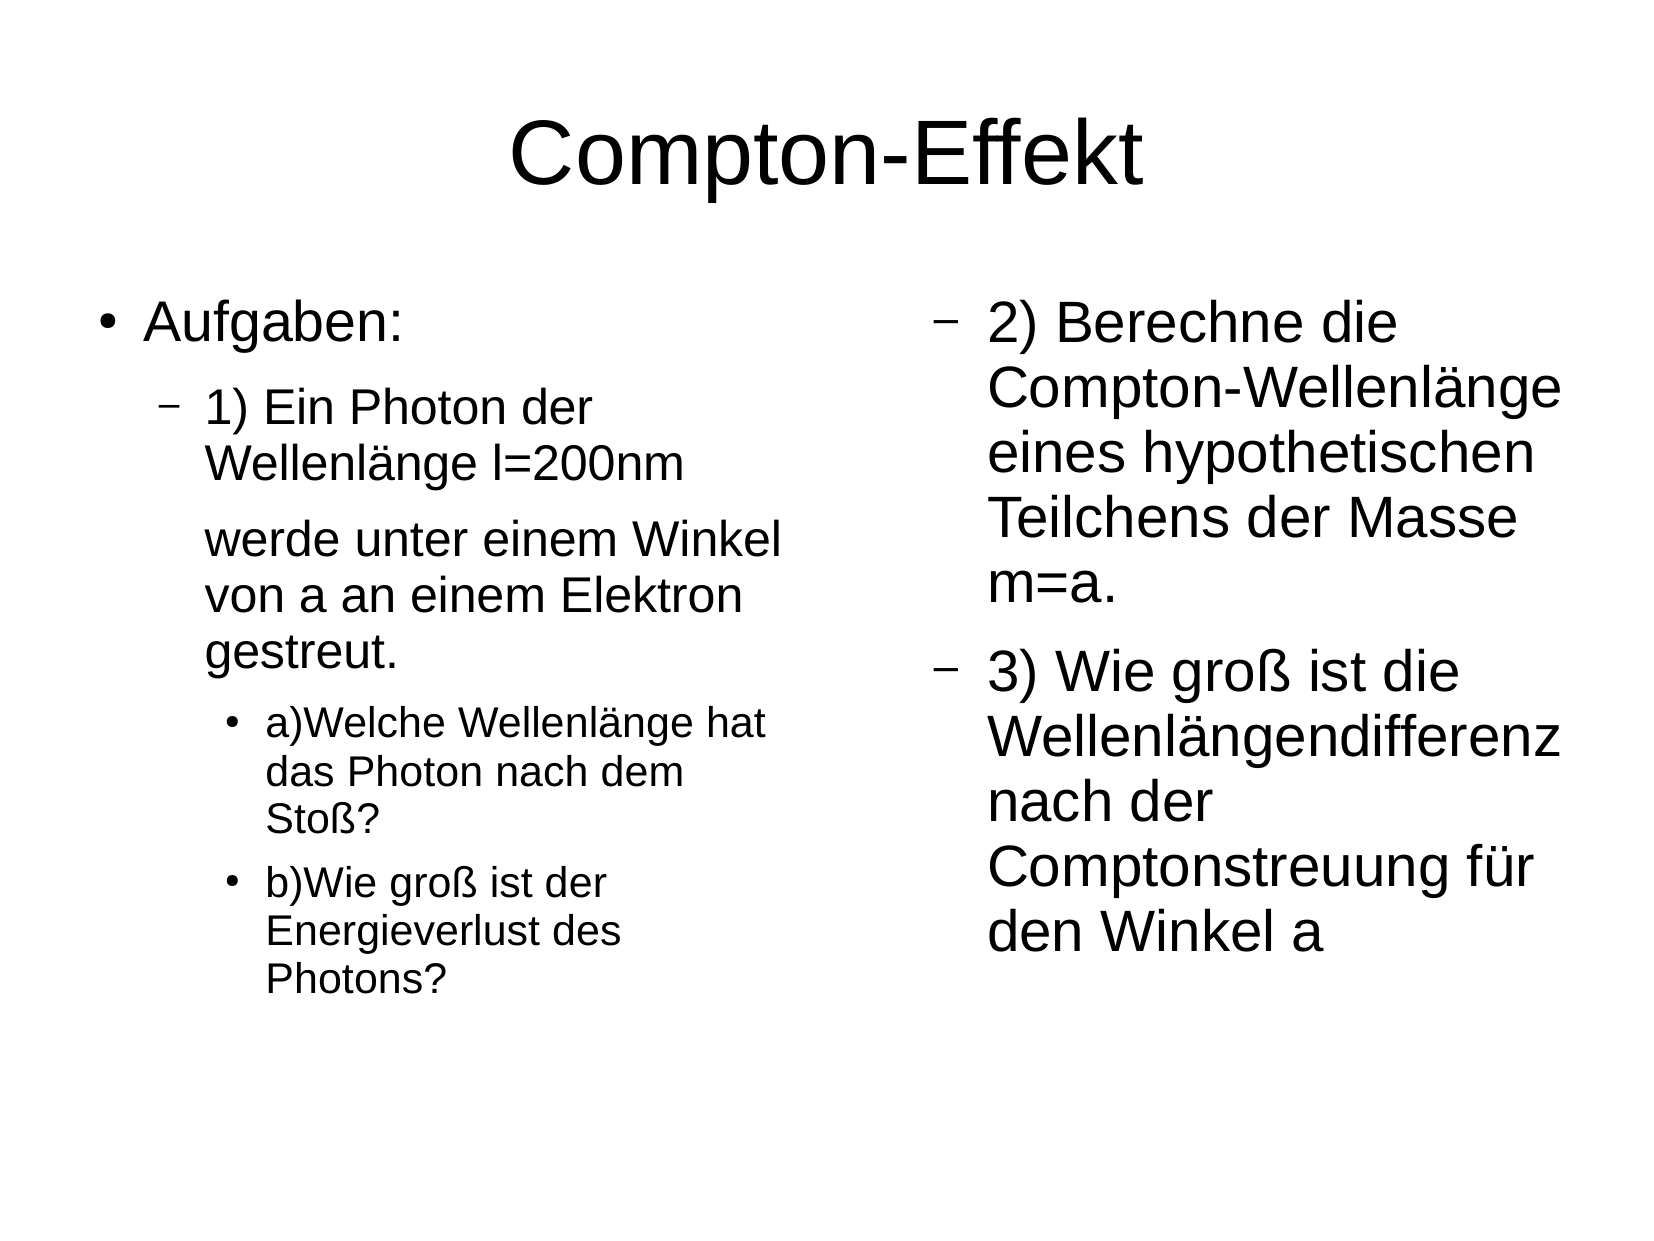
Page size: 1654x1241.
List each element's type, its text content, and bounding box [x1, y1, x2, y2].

title Compton-Effekt [82, 49, 1571, 257]
list 2) Berechne die Compton-Wellenlänge eines hypothetischen Teilchens der Masse m=a. 3) Wie groß ist die Wellenlängendifferenz nach der Comptonstreuung für den Winkel a [845, 290, 1572, 1010]
list Aufgaben: 1) Ein Photon der Wellenlänge l=200nm werde unter einem Winkel von a an einem Elektron gestreut. a)Welche Wellenlänge hat das Photon nach dem Stoß? b)Wie groß ist der Energieverlust des Photons? [82, 290, 809, 1010]
